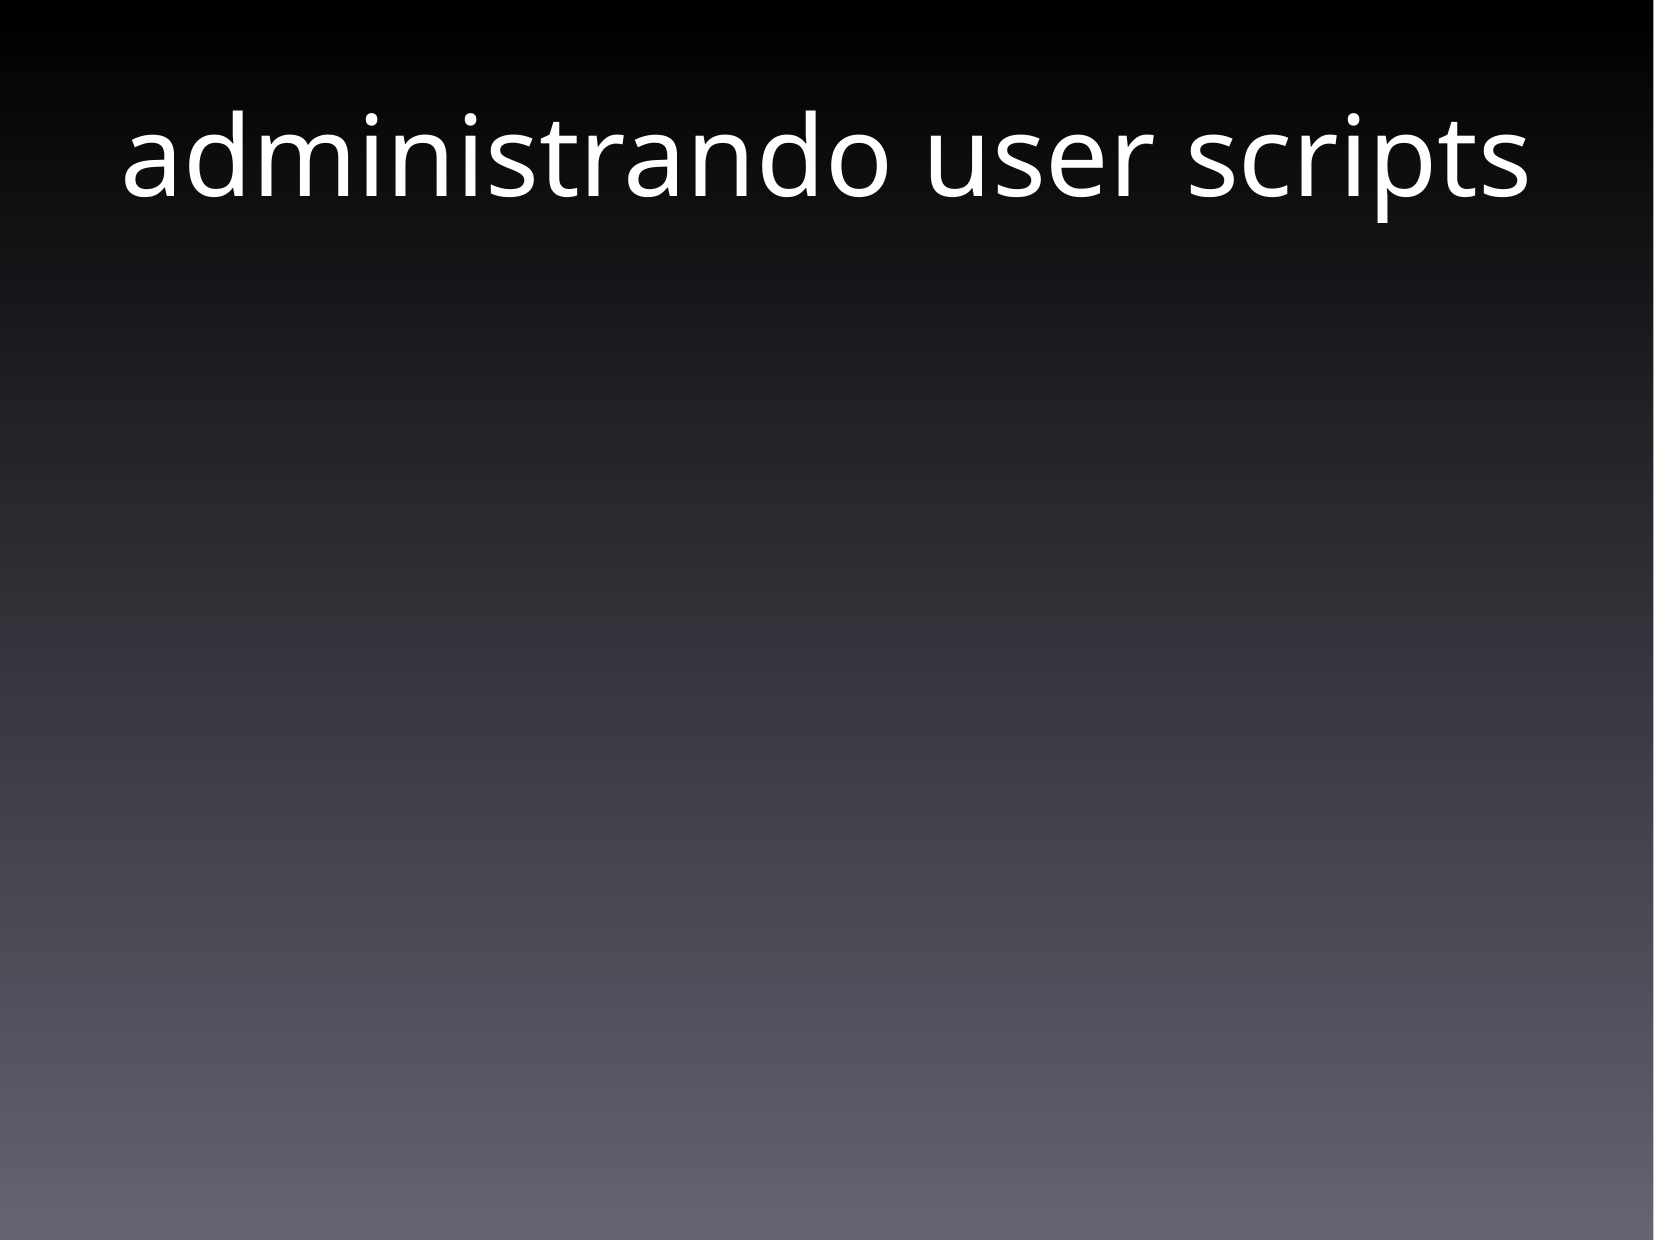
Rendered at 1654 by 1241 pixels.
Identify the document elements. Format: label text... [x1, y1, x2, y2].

title administrando user scripts [82, 21, 1571, 285]
